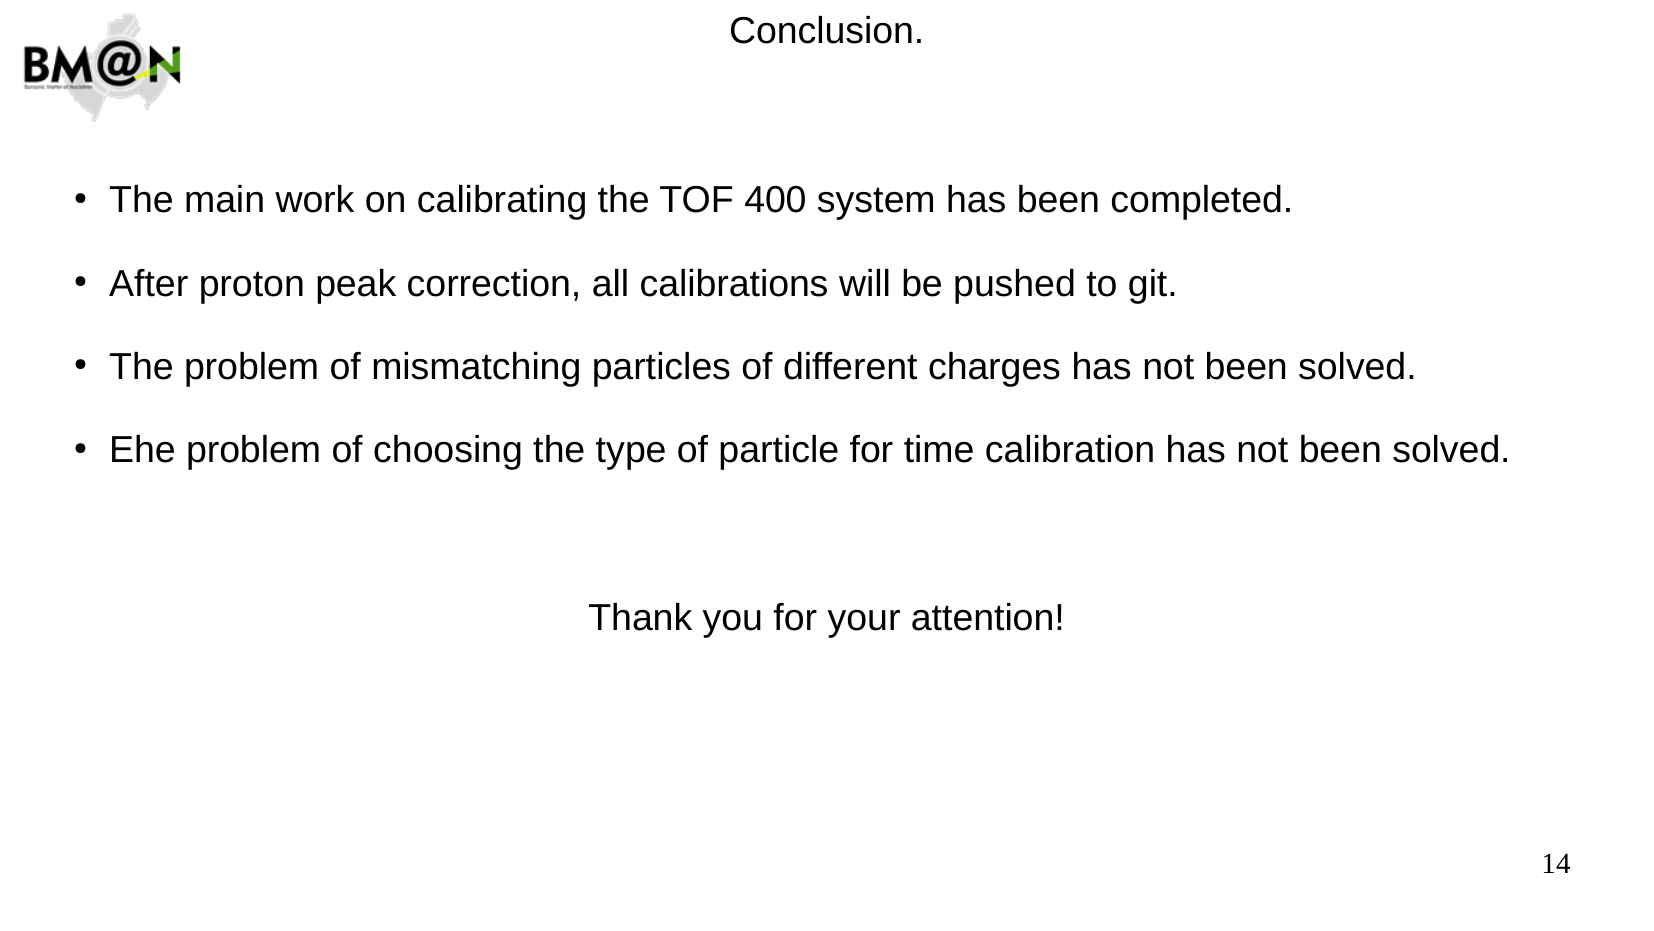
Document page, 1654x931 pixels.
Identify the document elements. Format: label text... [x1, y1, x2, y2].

picture [0, 0, 228, 135]
text_box Conclusion. [228, 2, 1654, 60]
text_box The main work on calibrating the TOF 400 system has been completed. After proton peak correction, all calibrations will be pushed to git. The problem of mismatching particles of different charges has not been solved. Еhe problem of choosing the type of particle for time calibration has not been solved. Thank you for your attention! [59, 171, 1595, 647]
